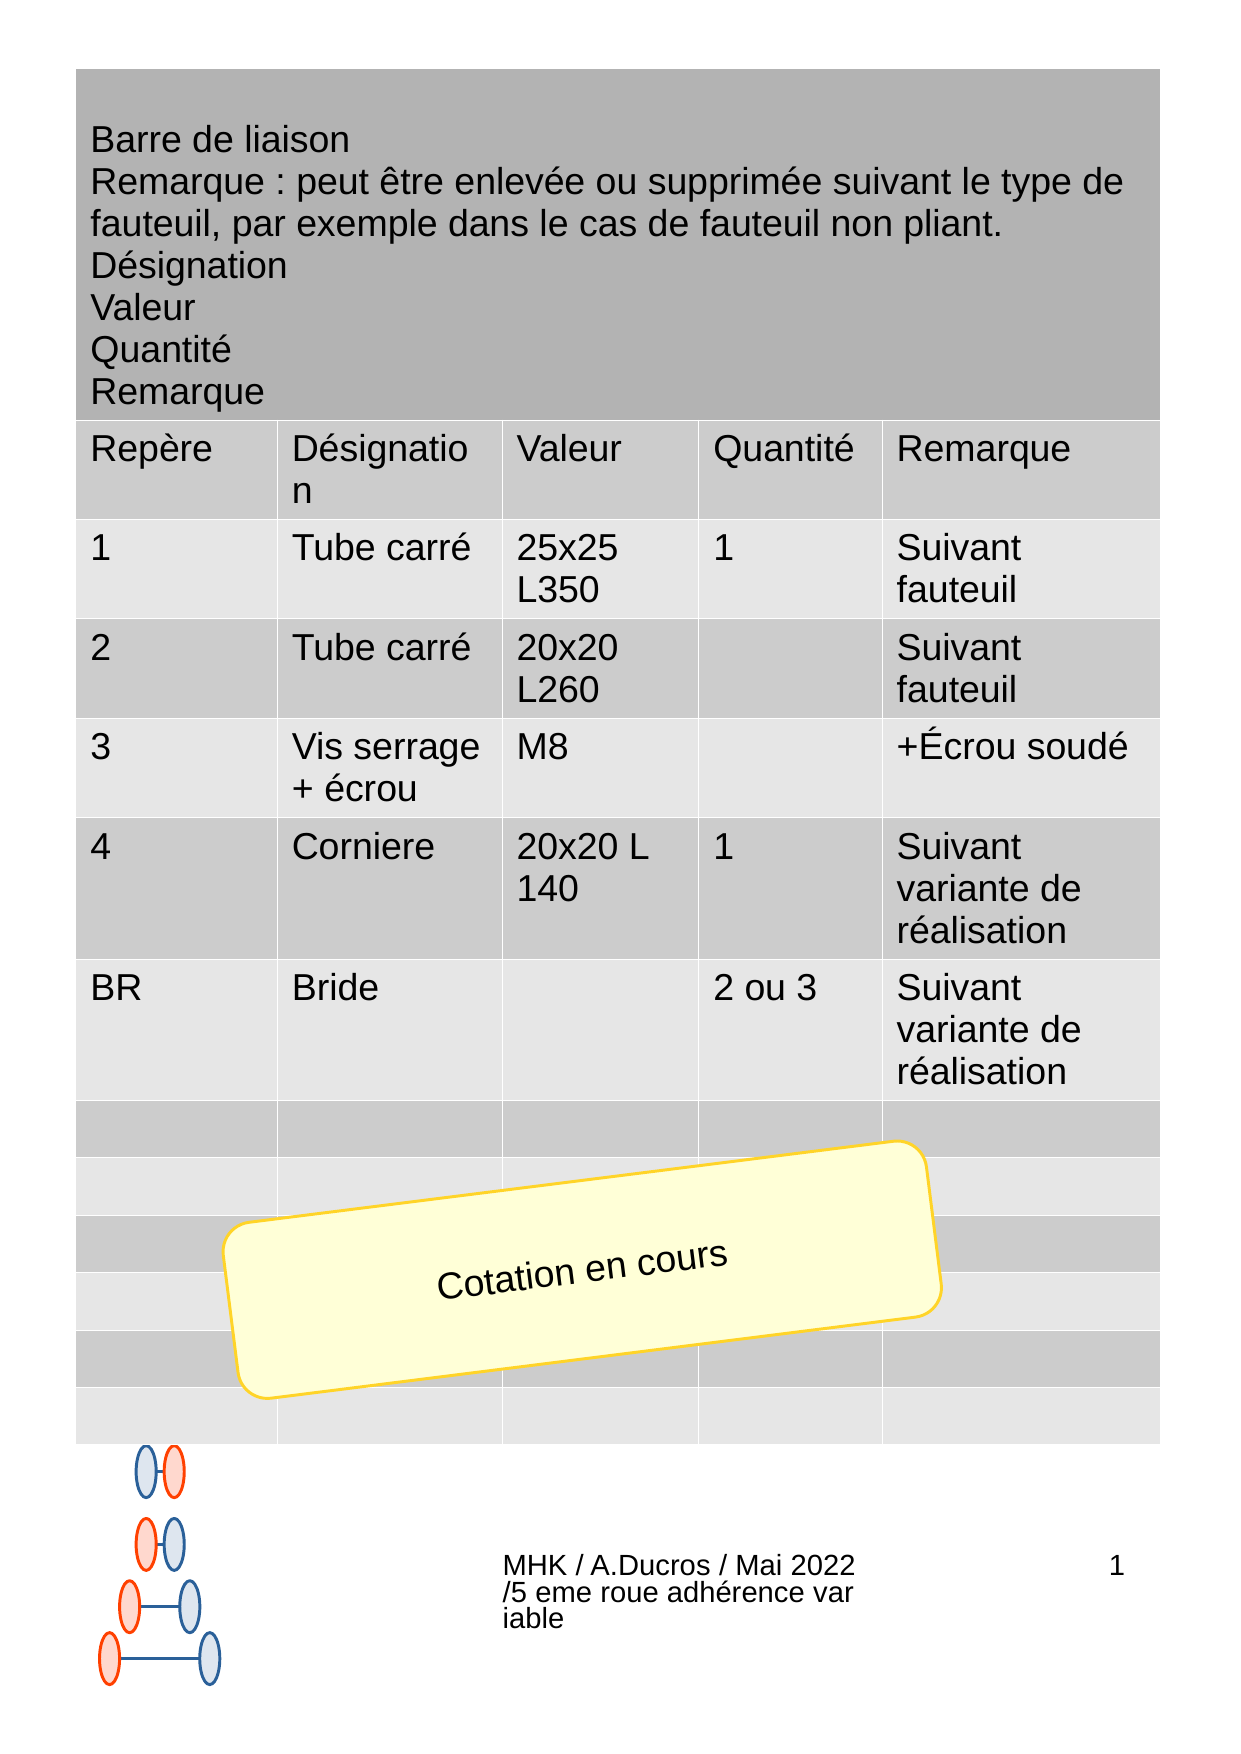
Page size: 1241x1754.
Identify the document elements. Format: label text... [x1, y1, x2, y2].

table_cell [699, 719, 882, 817]
table_cell [699, 1388, 882, 1444]
table_cell [368, 1370, 502, 1387]
table_cell 1 [76, 520, 277, 618]
table_cell [883, 1331, 1160, 1387]
table_cell [503, 1345, 698, 1387]
table_cell 1 [699, 818, 882, 959]
table_cell [76, 1101, 277, 1157]
table_cell Suivant variante de réalisation [883, 818, 1160, 959]
table_cell [76, 1273, 232, 1330]
table_cell [699, 619, 882, 718]
table_cell [883, 1388, 1160, 1444]
table_cell Tube carré [278, 520, 502, 618]
table_cell [883, 1101, 1160, 1157]
table_cell Repère [76, 421, 277, 519]
table_cell Quantité [699, 421, 882, 519]
table_cell [76, 1331, 243, 1387]
table_cell BR [76, 960, 277, 1100]
table_cell 20x20 L 140 [503, 818, 698, 959]
table_cell Valeur [503, 421, 698, 519]
table_cell 4 [76, 818, 277, 959]
table_cell 1 [699, 520, 882, 618]
table_cell Vis serrage + écrou [278, 719, 502, 817]
table_cell [699, 1101, 882, 1157]
table_cell [278, 1388, 502, 1444]
text_box Cotation en cours [223, 1141, 942, 1399]
table_cell 20x20 L260 [503, 619, 698, 718]
table_cell [278, 1158, 502, 1215]
table_cell [933, 1216, 1160, 1272]
table_cell [503, 1101, 698, 1157]
table_cell 25x25 L350 [503, 520, 698, 618]
table_header Barre de liaison Remarque : peut être enlevée ou supprimée suivant le type de fauteuil, par exemple dans le cas de fauteuil non pliant. Désignation Valeur Quantité Remarque [76, 69, 1160, 420]
table_cell 3 [76, 719, 277, 817]
table_cell [76, 1388, 277, 1444]
table_cell Désignation [278, 421, 502, 519]
table_cell Tube carré [278, 619, 502, 718]
table_cell [699, 1158, 752, 1165]
table_cell Suivant fauteuil [883, 619, 1160, 718]
table_cell [76, 1158, 277, 1215]
table_cell 2 [76, 619, 277, 718]
table_cell Suivant fauteuil [883, 520, 1160, 618]
table_cell Bride [278, 960, 502, 1100]
table_cell [76, 1216, 277, 1272]
table_cell [699, 1331, 882, 1387]
table_cell [925, 1158, 1160, 1215]
table_cell Remarque [883, 421, 1160, 519]
table_cell +Écrou soudé [883, 719, 1160, 817]
table_cell [503, 960, 698, 1100]
table_cell [883, 1273, 1160, 1330]
table_cell Suivant variante de réalisation [883, 960, 1160, 1100]
table_cell M8 [503, 719, 698, 817]
table_cell 2 ou 3 [699, 960, 882, 1100]
table_cell [503, 1388, 698, 1444]
table_cell [278, 1101, 502, 1157]
table_cell Corniere [278, 818, 502, 959]
table_cell [822, 1322, 882, 1330]
table_cell [503, 1158, 698, 1190]
